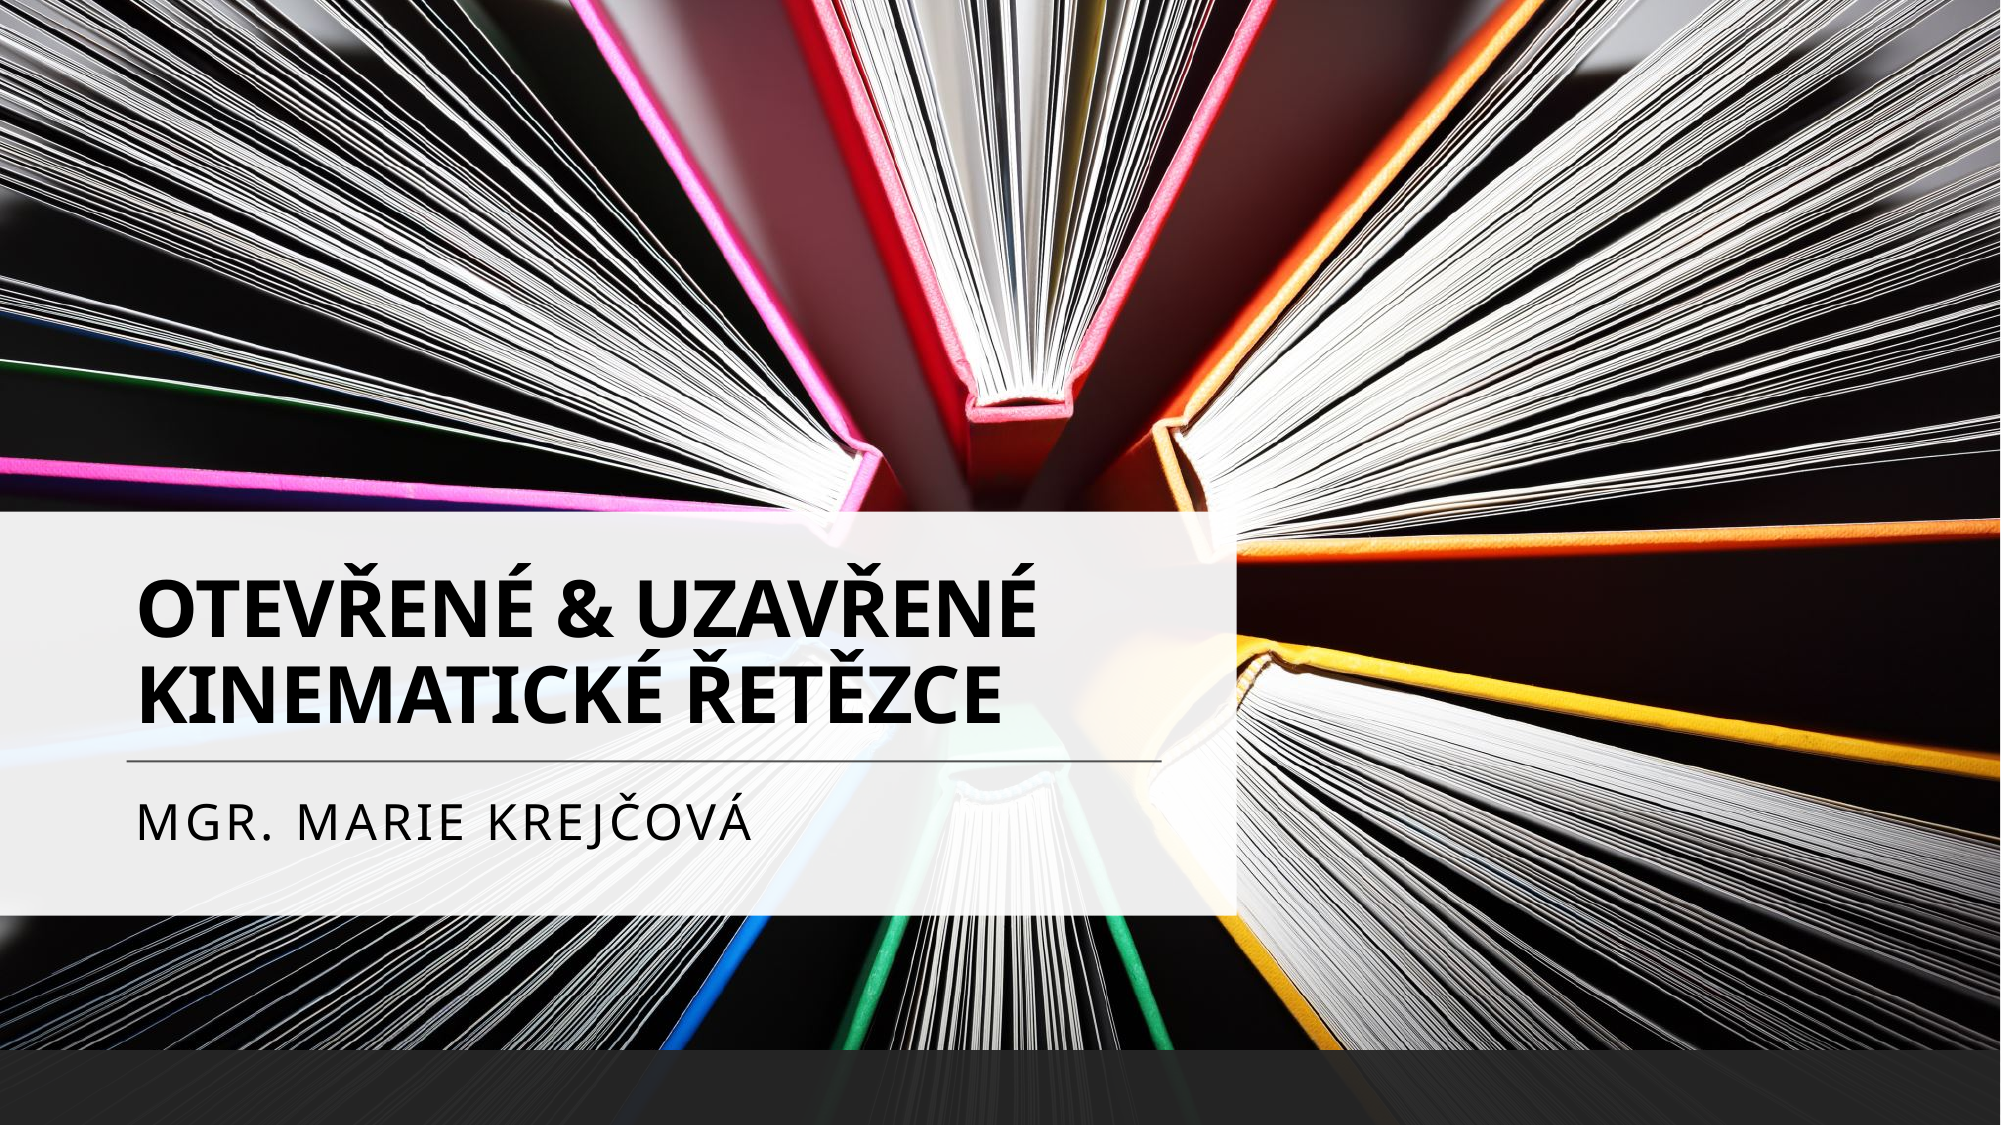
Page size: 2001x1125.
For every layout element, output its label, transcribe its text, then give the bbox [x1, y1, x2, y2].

subtitle Mgr. Marie Krejčová [120, 776, 1183, 877]
title OTEVŘENÉ & UZAVŘENÉ KINEMATICKÉ ŘETĚZCE [120, 546, 1183, 749]
text_box [0, 512, 1237, 916]
text_box [0, 1050, 2000, 1125]
picture [0, 0, 2000, 1050]
